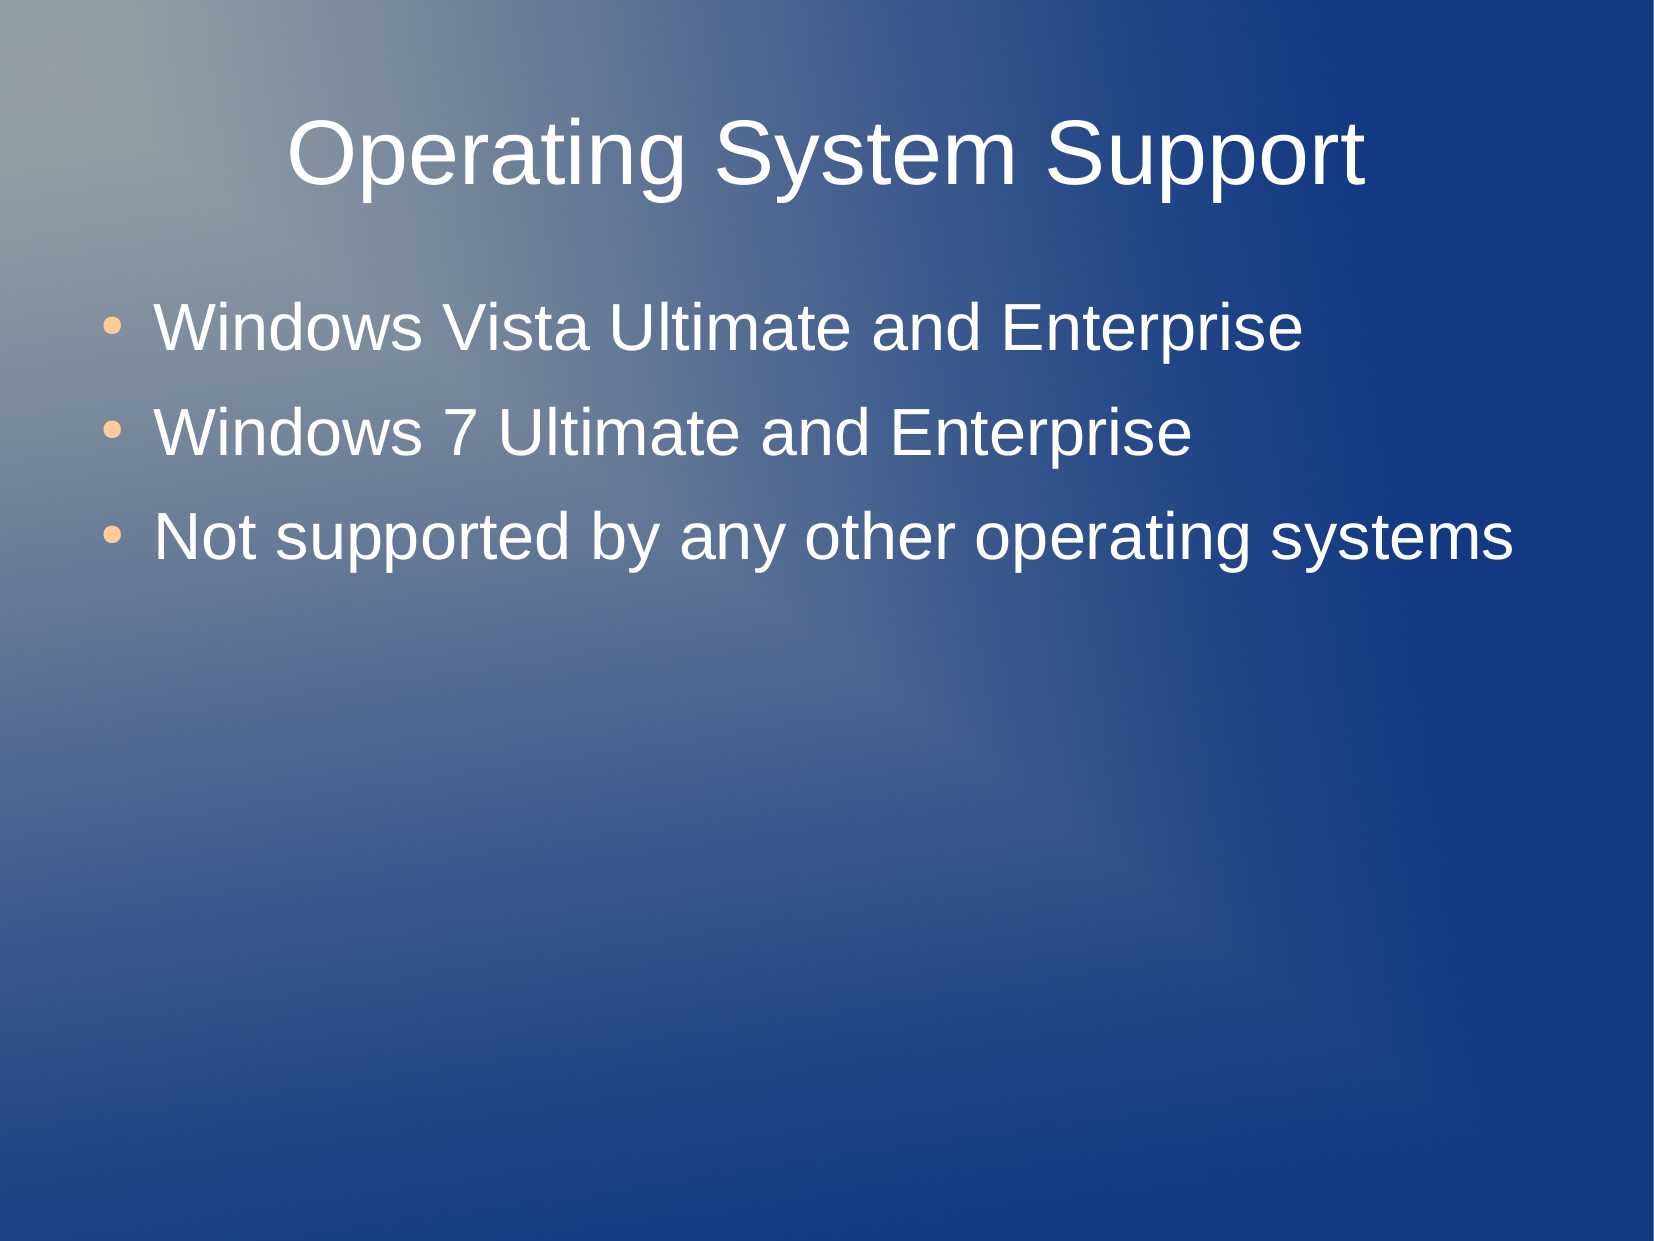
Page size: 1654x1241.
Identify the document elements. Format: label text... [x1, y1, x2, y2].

picture [0, 0, 1654, 1241]
list Windows Vista Ultimate and Enterprise Windows 7 Ultimate and Enterprise Not supported by any other operating systems [82, 290, 1571, 1109]
title Operating System Support [82, 49, 1571, 257]
